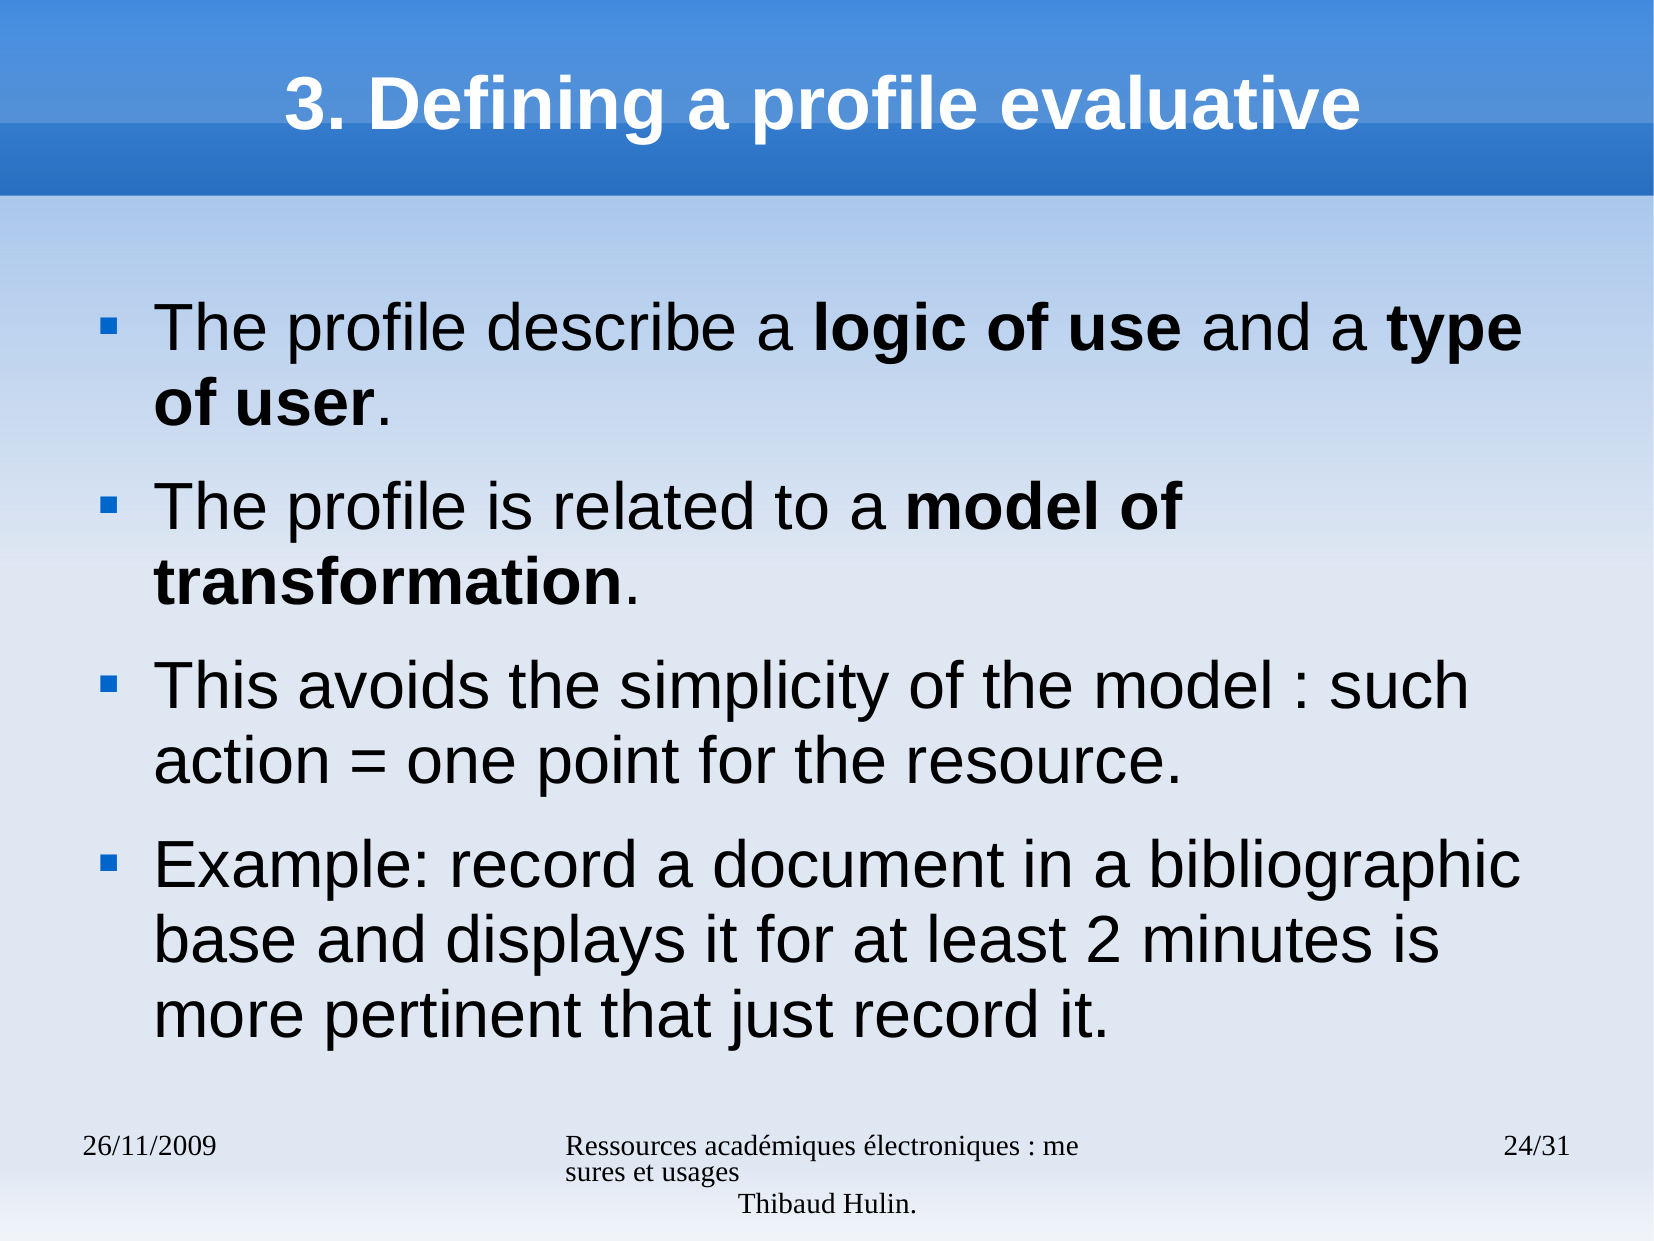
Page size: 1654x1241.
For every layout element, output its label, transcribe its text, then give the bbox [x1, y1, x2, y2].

list The profile describe a logic of use and a type of user. The profile is related to a model of transformation. This avoids the simplicity of the model : such action = one point for the resource. Example: record a document in a bibliographic base and displays it for at least 2 minutes is more pertinent that just record it. [82, 290, 1571, 1094]
title 3. Defining a profile evaluative [76, 0, 1565, 208]
picture [0, 0, 1654, 1241]
